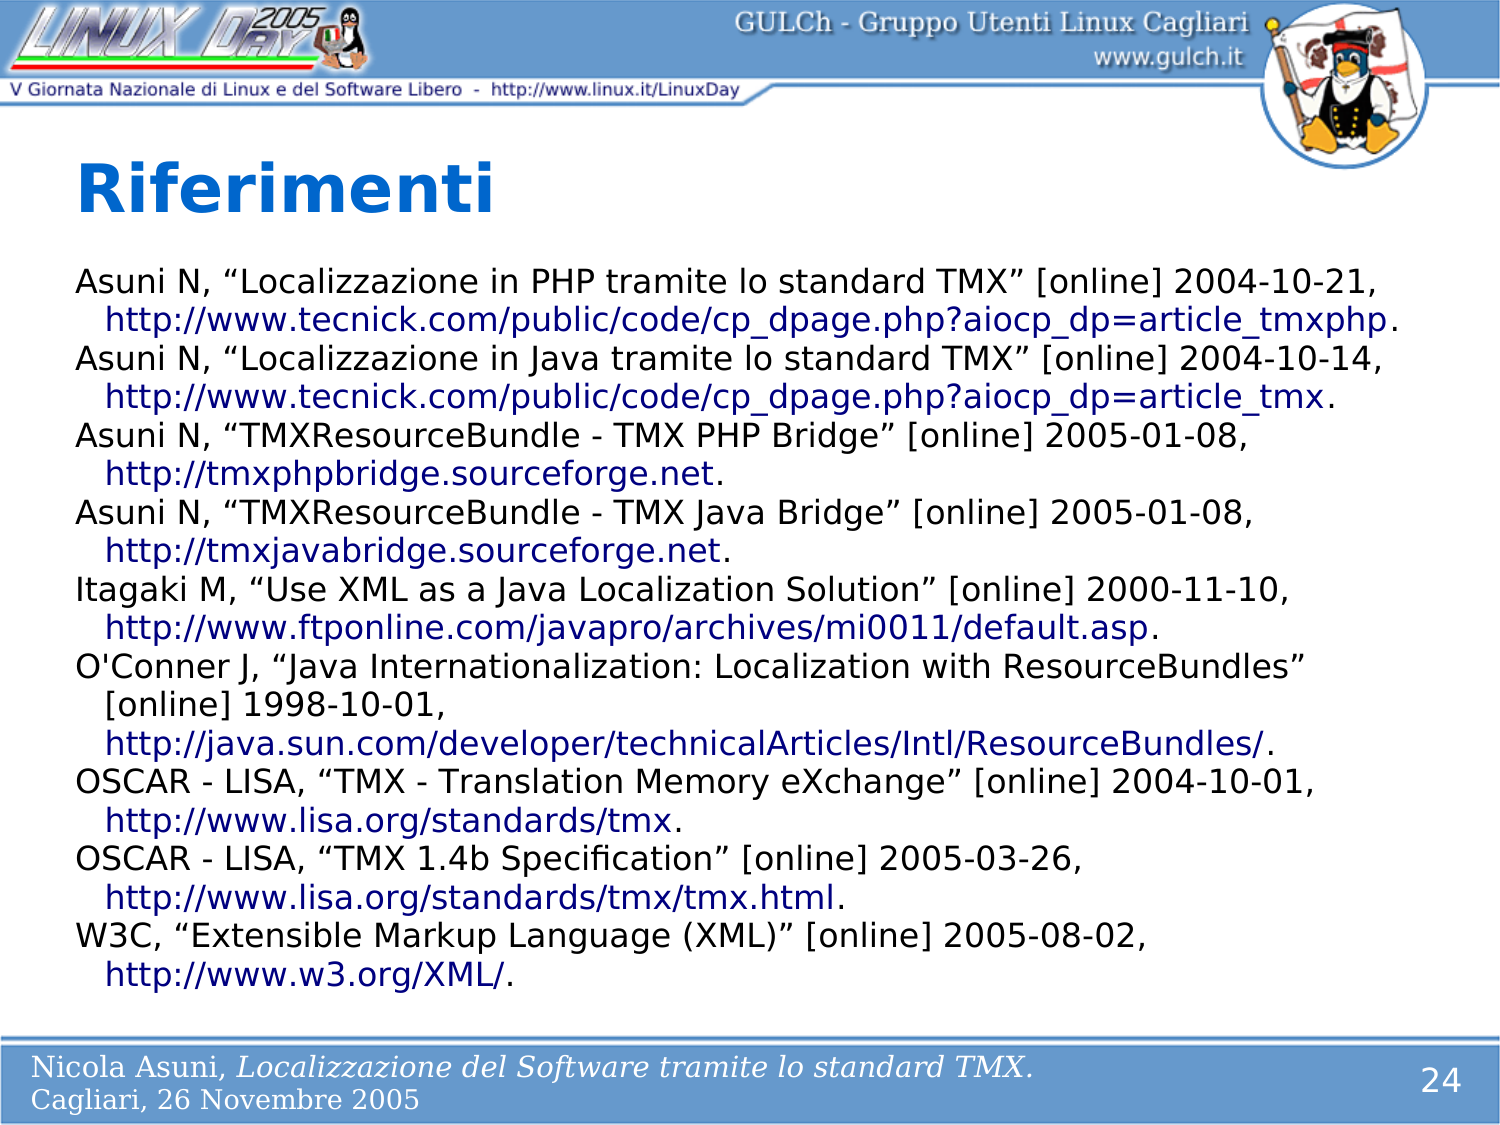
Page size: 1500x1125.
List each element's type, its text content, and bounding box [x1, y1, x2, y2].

text_box Asuni N, “Localizzazione in PHP tramite lo standard TMX” [online] 2004-10-21,http://www.tecnick.com/public/code/cp_dpage.php?aiocp_dp=article_tmxphp. Asuni N, “Localizzazione in Java tramite lo standard TMX” [online] 2004-10-14,http://www.tecnick.com/public/code/cp_dpage.php?aiocp_dp=article_tmx. Asuni N, “TMXResourceBundle - TMX PHP Bridge” [online] 2005-01-08,http://tmxphpbridge.sourceforge.net. Asuni N, “TMXResourceBundle - TMX Java Bridge” [online] 2005-01-08,http://tmxjavabridge.sourceforge.net. Itagaki M, “Use XML as a Java Localization Solution” [online] 2000-11-10,http://www.ftponline.com/javapro/archives/mi0011/default.asp. O'Conner J, “Java Internationalization: Localization with ResourceBundles” [online] 1998-10-01, http://java.sun.com/developer/technicalArticles/Intl/ResourceBundles/. OSCAR - LISA, “TMX - Translation Memory eXchange” [online] 2004-10-01,http://www.lisa.org/standards/tmx. OSCAR - LISA, “TMX 1.4b Specification” [online] 2005-03-26,http://www.lisa.org/standards/tmx/tmx.html. W3C, “Extensible Markup Language (XML)” [online] 2005-08-02,http://www.w3.org/XML/. [75, 262, 1426, 995]
picture [0, 0, 1500, 1125]
text_box Riferimenti [75, 149, 498, 228]
